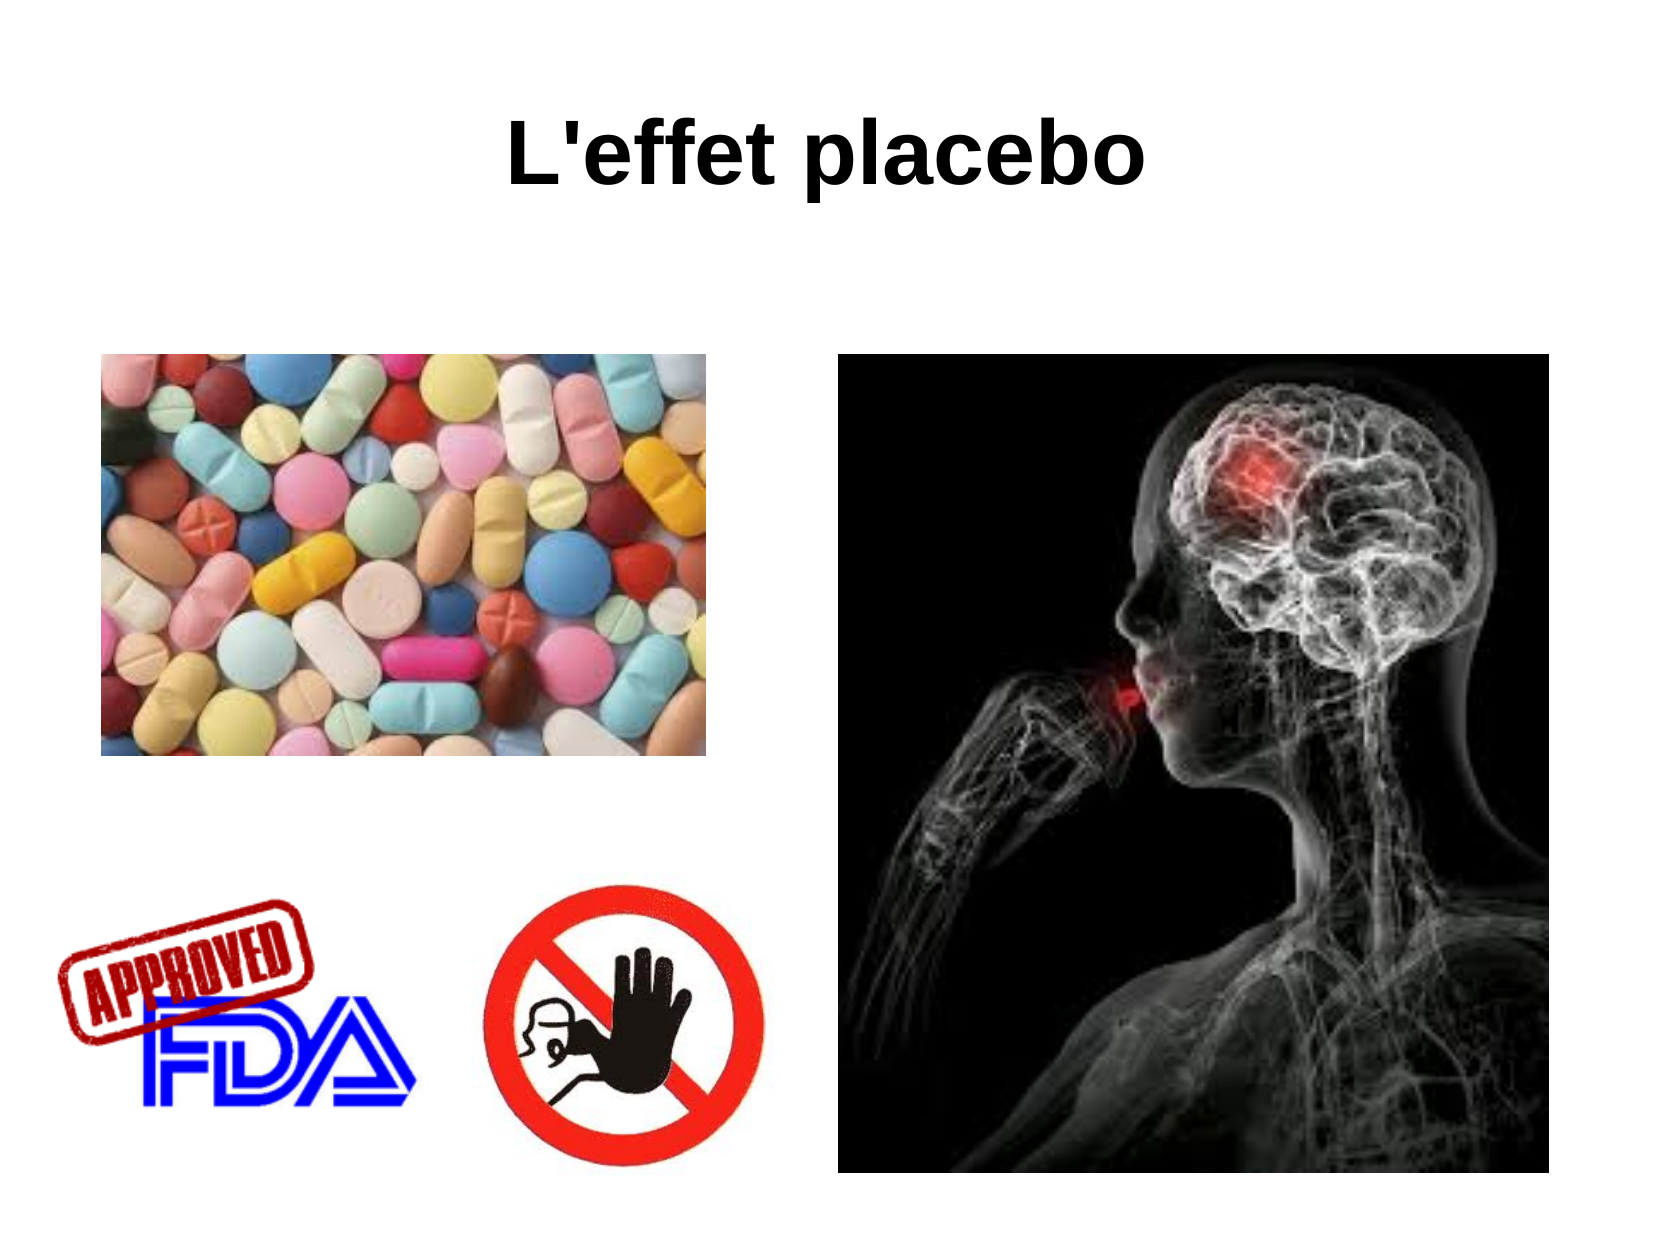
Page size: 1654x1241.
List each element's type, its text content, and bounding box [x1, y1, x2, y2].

title L'effet placebo [82, 49, 1571, 257]
picture [838, 354, 1549, 1173]
picture [0, 873, 774, 1176]
picture [101, 354, 706, 756]
